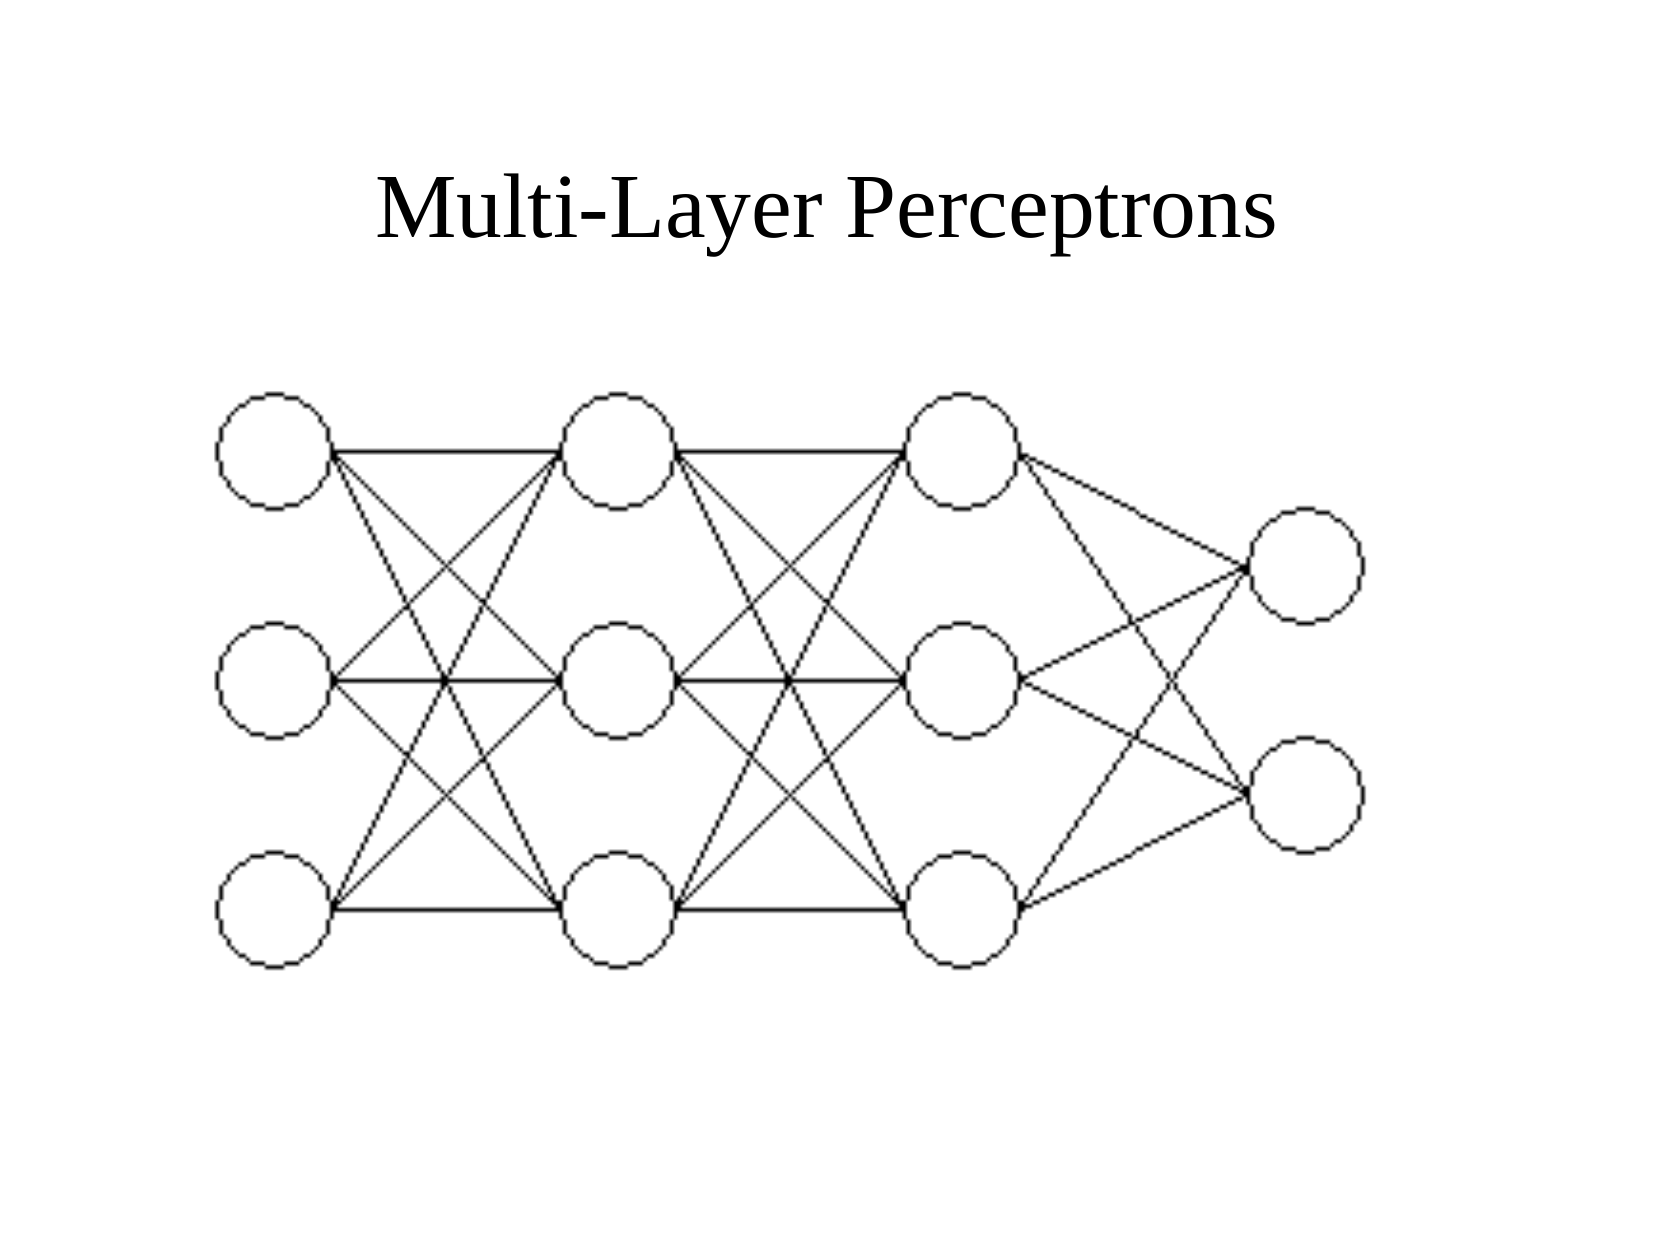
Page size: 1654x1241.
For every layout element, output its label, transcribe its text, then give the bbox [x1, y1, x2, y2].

title Multi-Layer Perceptrons [121, 102, 1534, 311]
chart [171, 348, 1411, 1024]
